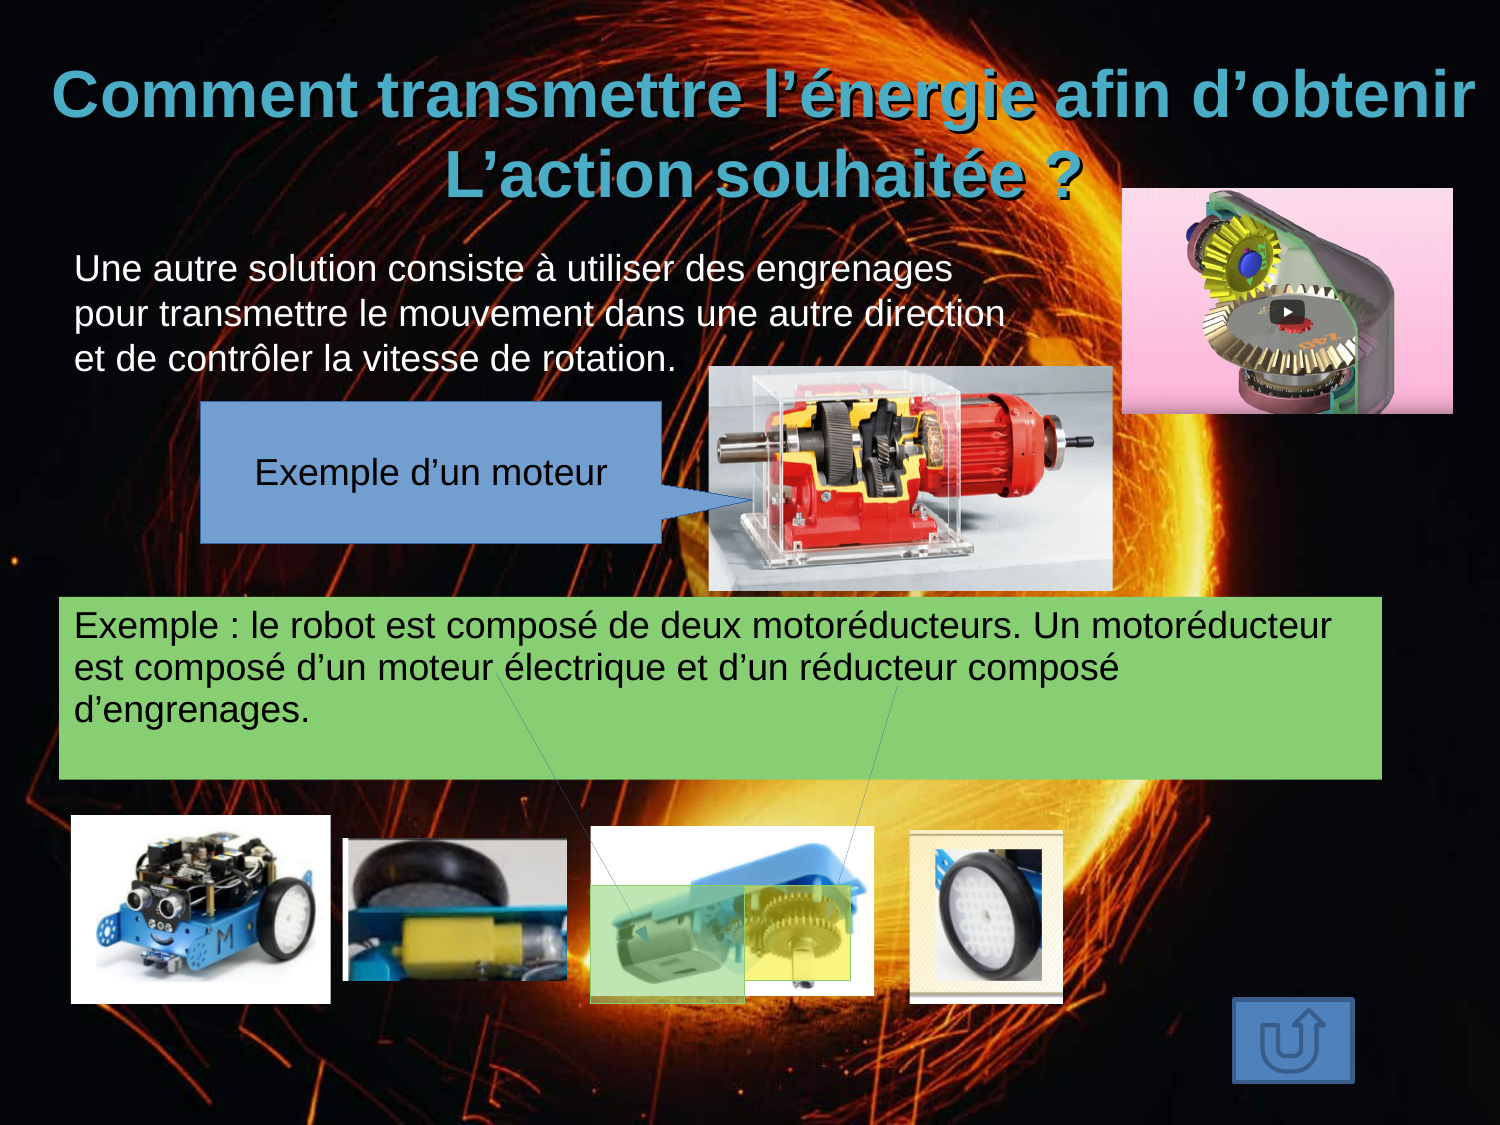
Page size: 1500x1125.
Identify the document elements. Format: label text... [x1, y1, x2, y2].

text_box Exemple d’un moteur [200, 401, 753, 544]
picture [0, 0, 1500, 1125]
text_box Comment transmettre l’énergie afin d’obtenir L’action souhaitée ? [37, 43, 1493, 218]
text_box [1234, 999, 1353, 1082]
text_box Une autre solution consiste à utiliser des engrenages pour transmettre le mouvement dans une autre direction et de contrôler la vitesse de rotation. [59, 236, 1052, 387]
text_box Exemple : le robot est composé de deux motoréducteurs. Un motoréducteur est composé d’un moteur électrique et d’un réducteur composé d’engrenages. [59, 596, 1382, 780]
text_box [590, 885, 851, 1004]
